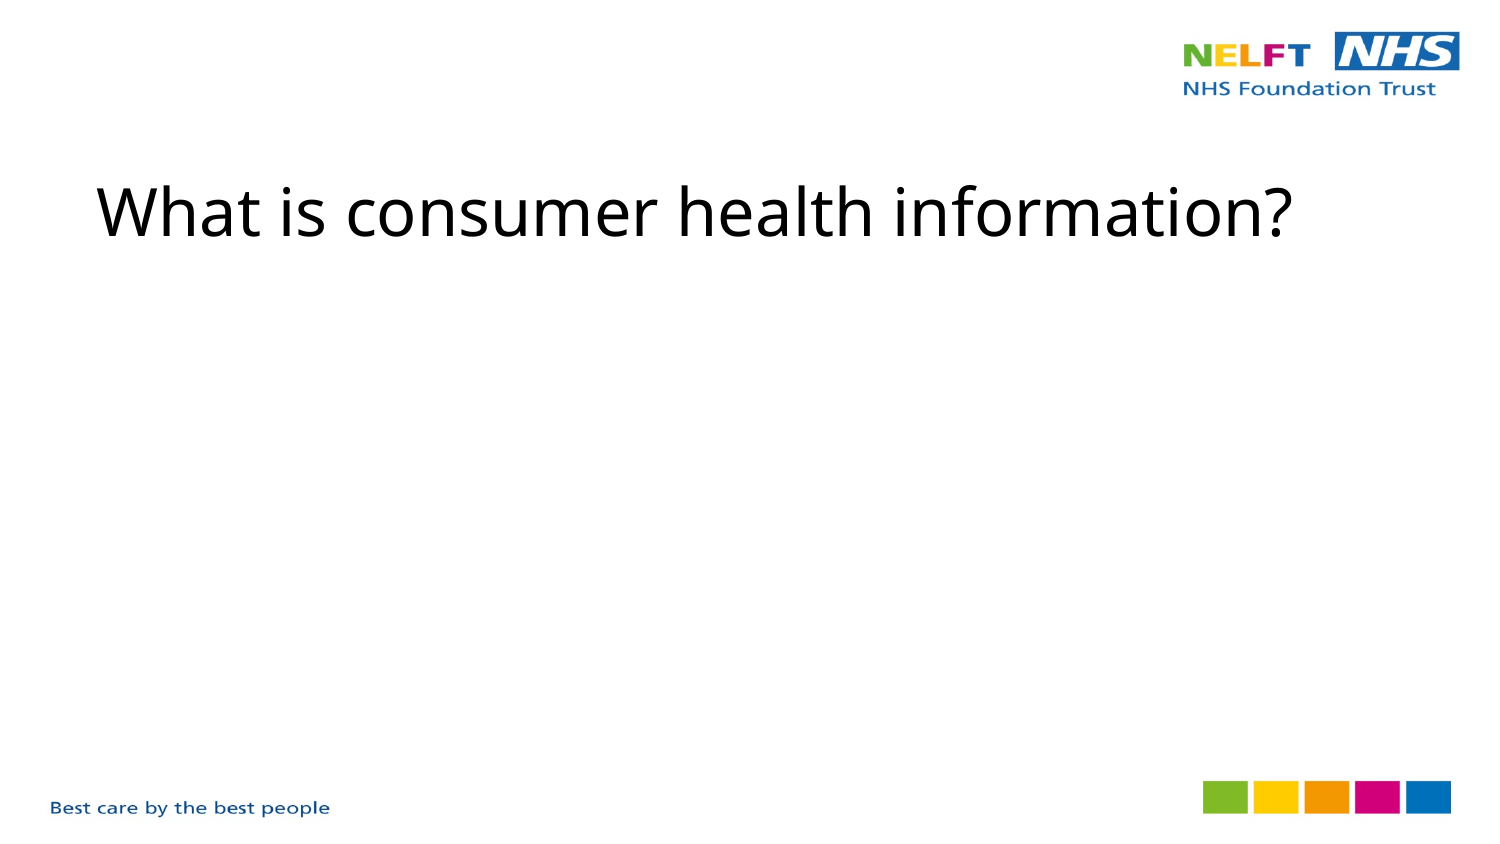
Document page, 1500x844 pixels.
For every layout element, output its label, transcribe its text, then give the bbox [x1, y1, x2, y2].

title What is consumer health information? [81, 162, 1424, 263]
